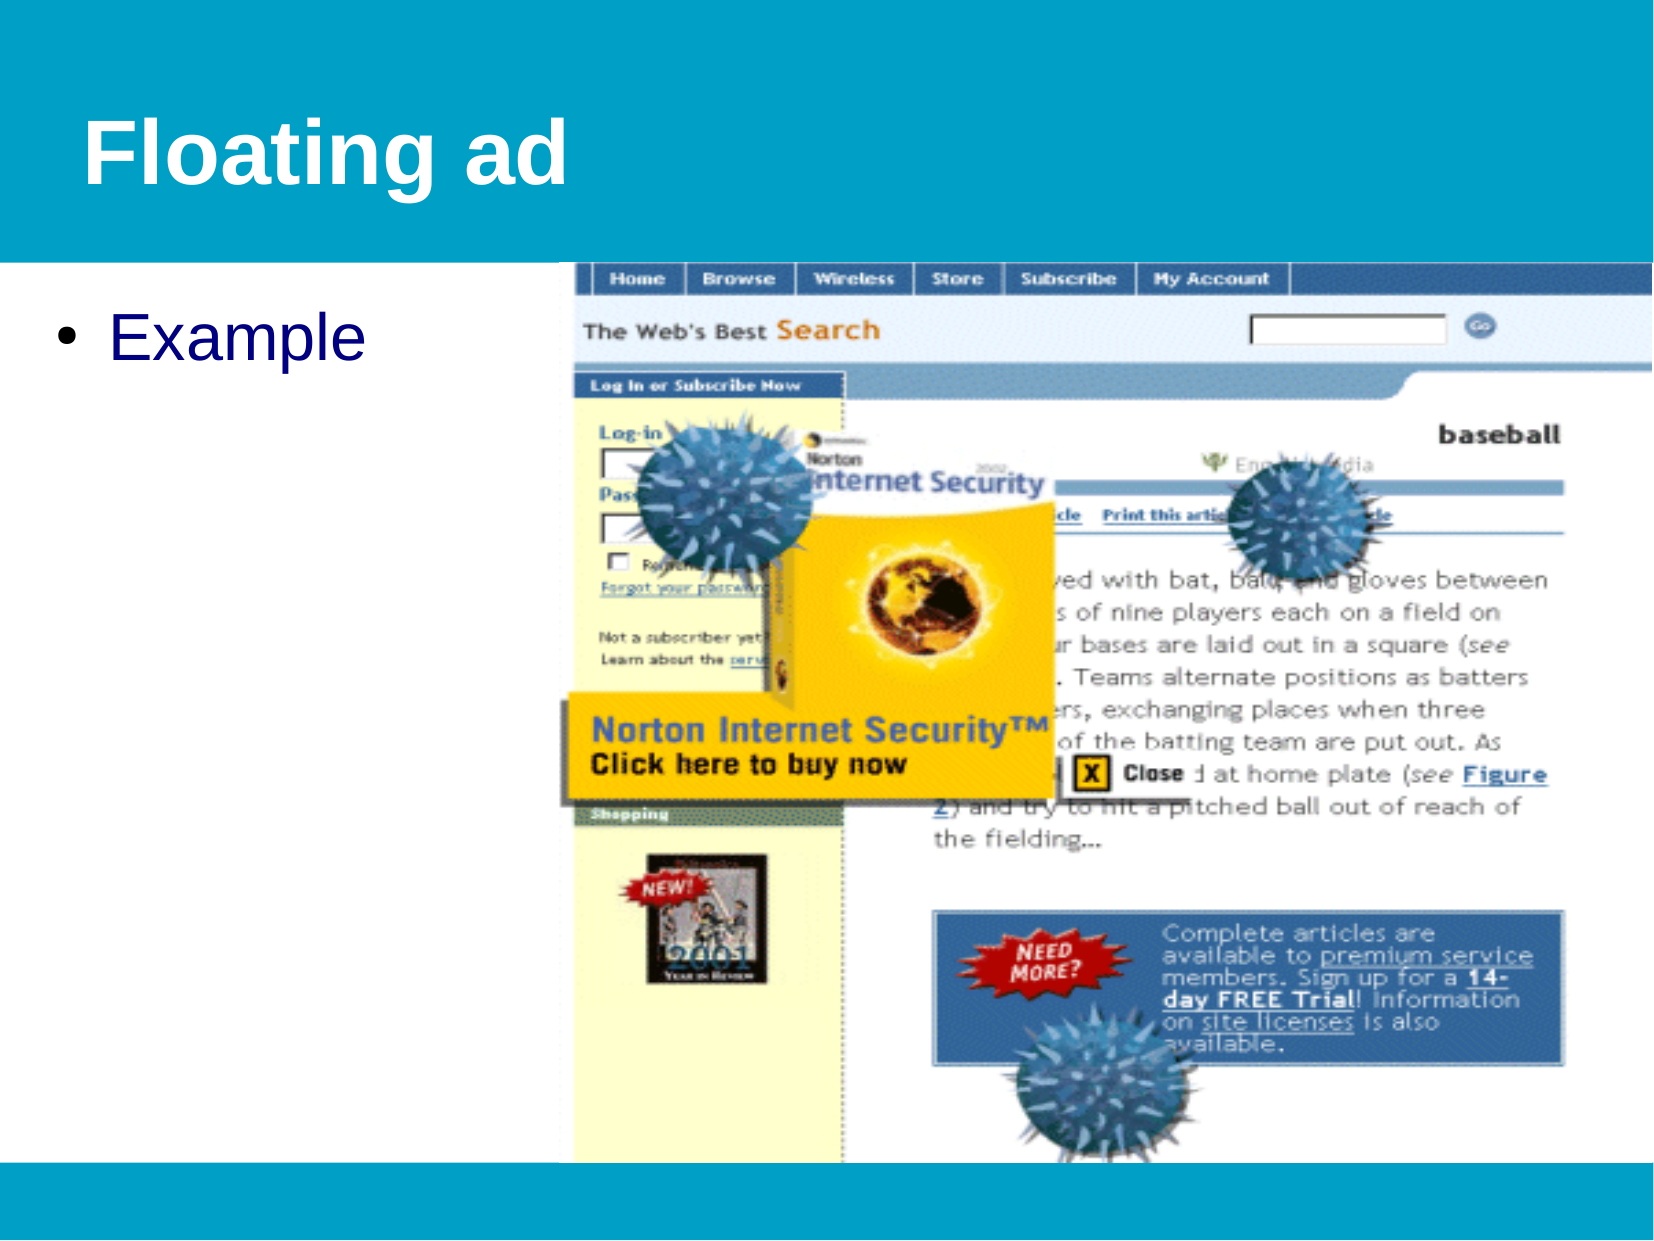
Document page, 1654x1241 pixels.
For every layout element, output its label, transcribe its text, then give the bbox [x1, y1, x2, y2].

title Floating ad [82, 56, 1571, 250]
list Example [37, 300, 526, 1104]
picture [559, 263, 1652, 1162]
